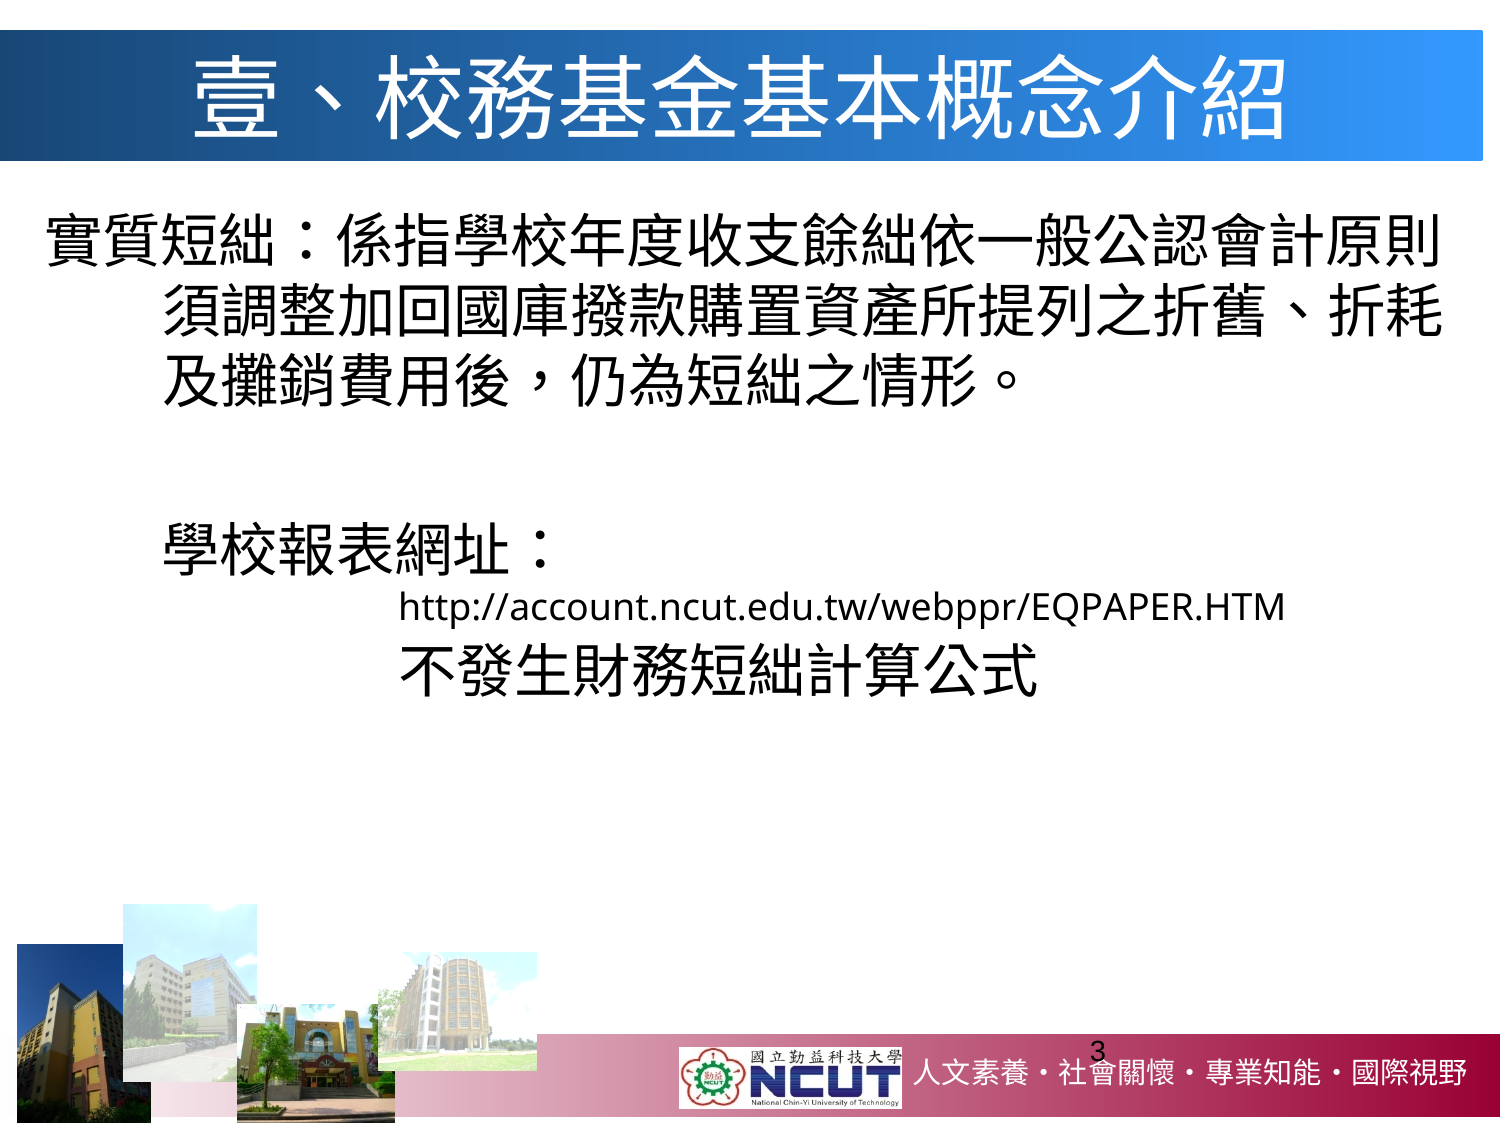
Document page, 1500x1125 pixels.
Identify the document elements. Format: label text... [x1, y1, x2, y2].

text_box 3 [1074, 1024, 1426, 1103]
title 壹、校務基金基本概念介紹 [0, 30, 1483, 161]
subtitle 實質短絀：係指學校年度收支餘絀依一般公認會計原則須調整加回國庫撥款購置資產所提列之折舊、折耗及攤銷費用後，仍為短絀之情形。 學校報表網址：http://account.ncut.edu.tw/webppr/EQPAPER.HTM不發生財務短絀計算公式 [29, 196, 1471, 925]
